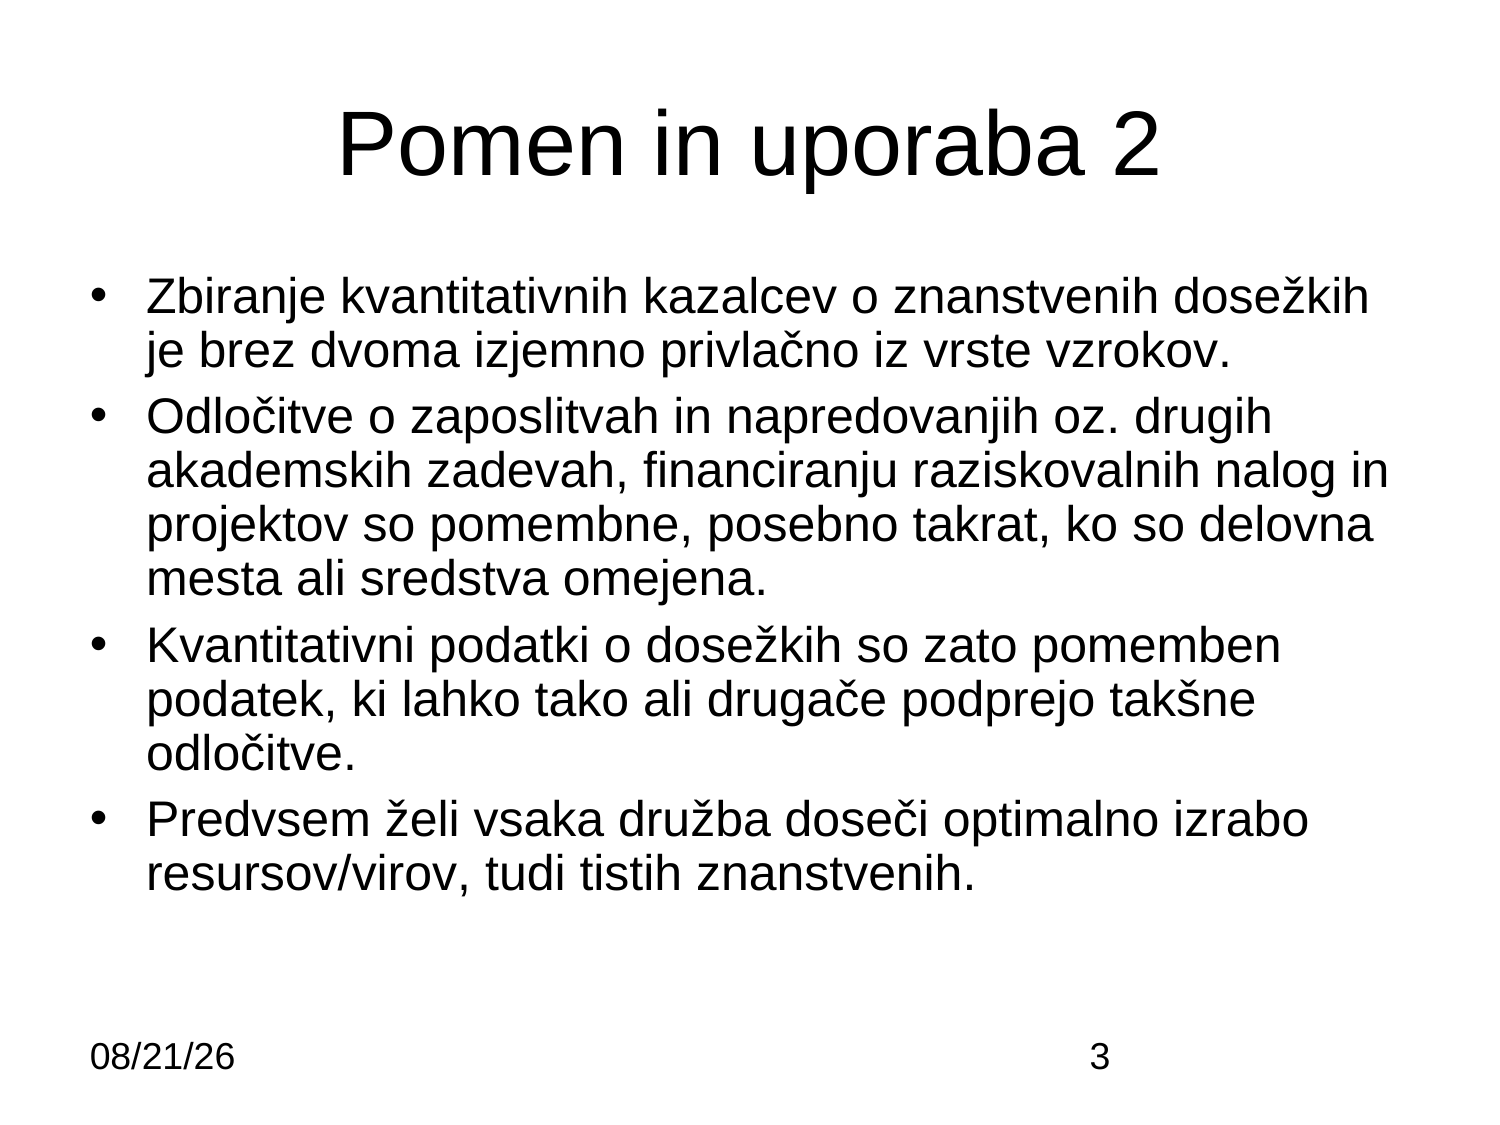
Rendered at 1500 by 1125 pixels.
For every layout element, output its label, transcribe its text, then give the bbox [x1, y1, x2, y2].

list Zbiranje kvantitativnih kazalcev o znanstvenih dosežkih je brez dvoma izjemno privlačno iz vrste vzrokov. Odločitve o zaposlitvah in napredovanjih oz. drugih akademskih zadevah, financiranju raziskovalnih nalog in projektov so pomembne, posebno takrat, ko so delovna mesta ali sredstva omejena. Kvantitativni podatki o dosežkih so zato pomemben podatek, ki lahko tako ali drugače podprejo takšne odločitve. Predvsem želi vsaka družba doseči optimalno izrabo resursov/virov, tudi tistih znanstvenih. [75, 262, 1426, 1006]
title Pomen in uporaba 2 [75, 45, 1426, 233]
